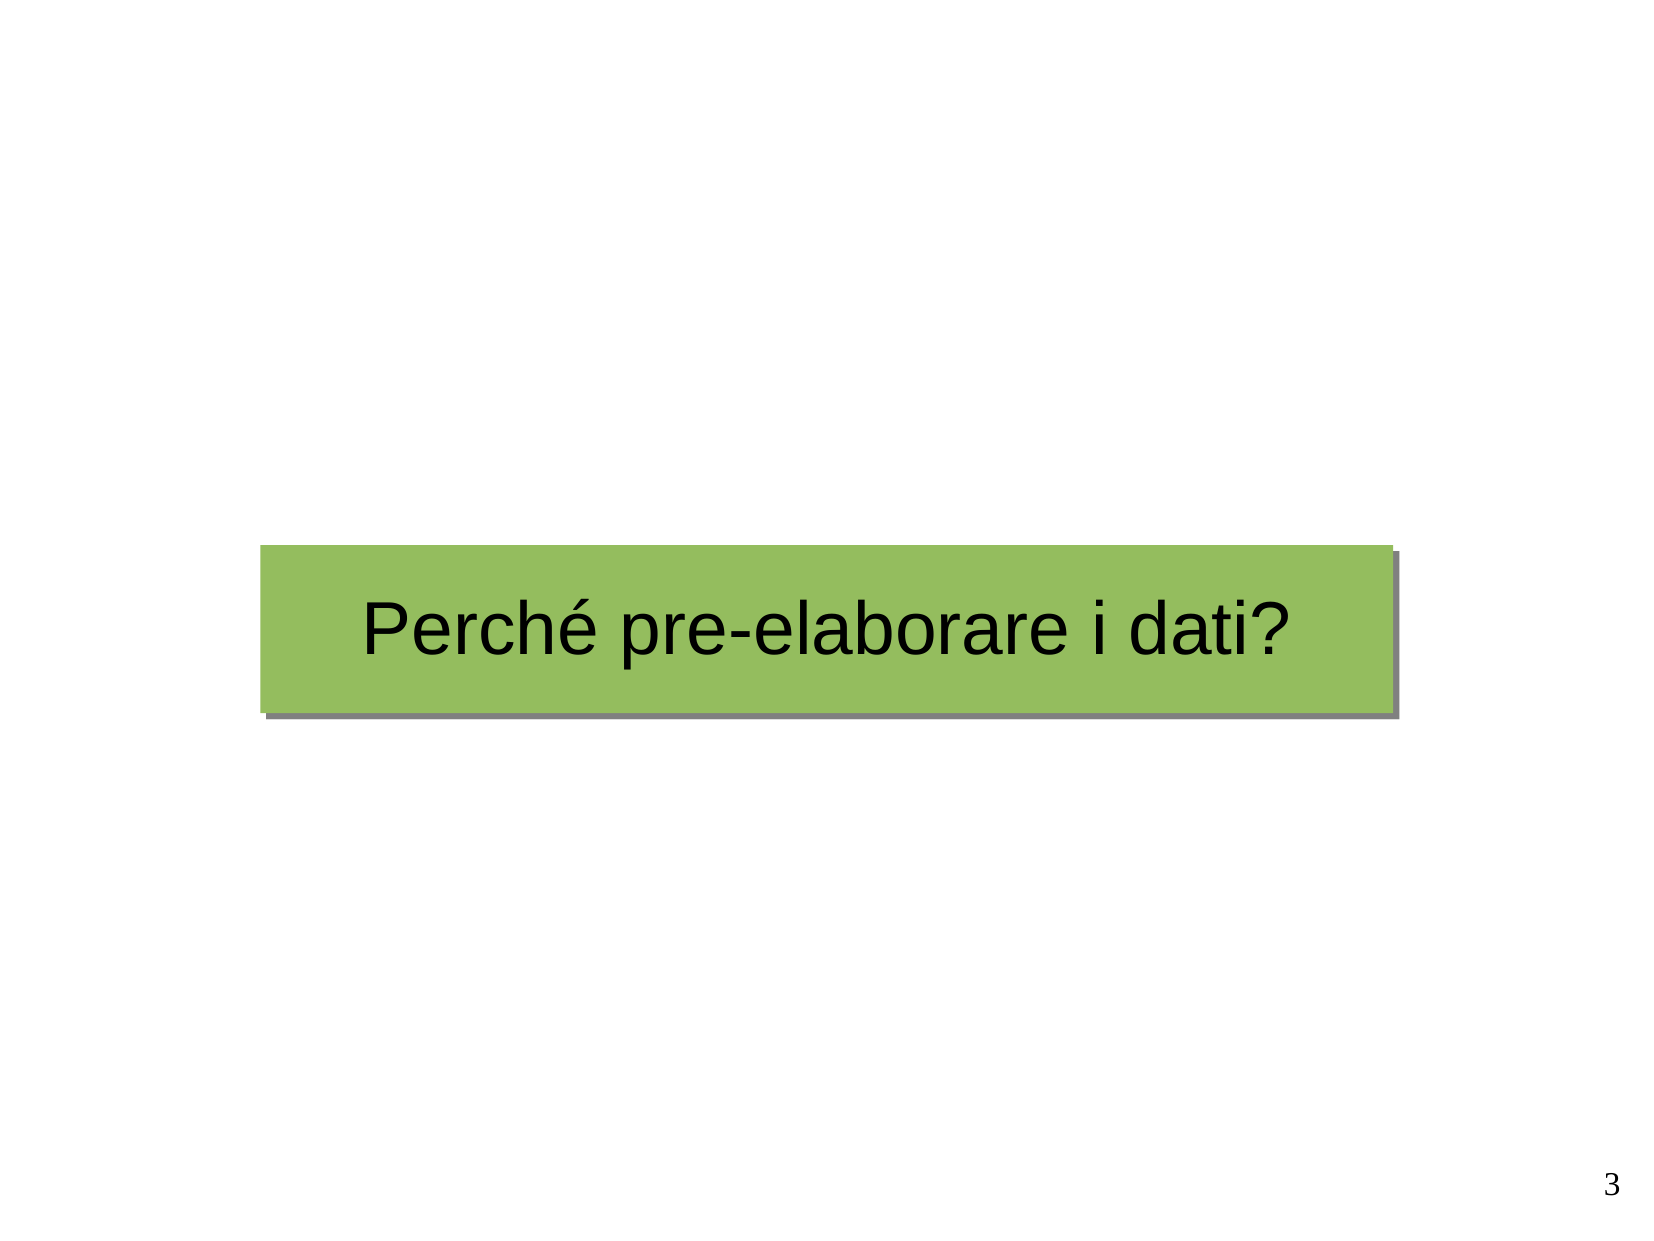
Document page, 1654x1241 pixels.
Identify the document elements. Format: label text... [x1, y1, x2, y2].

text_box Perché pre-elaborare i dati? [260, 545, 1394, 714]
